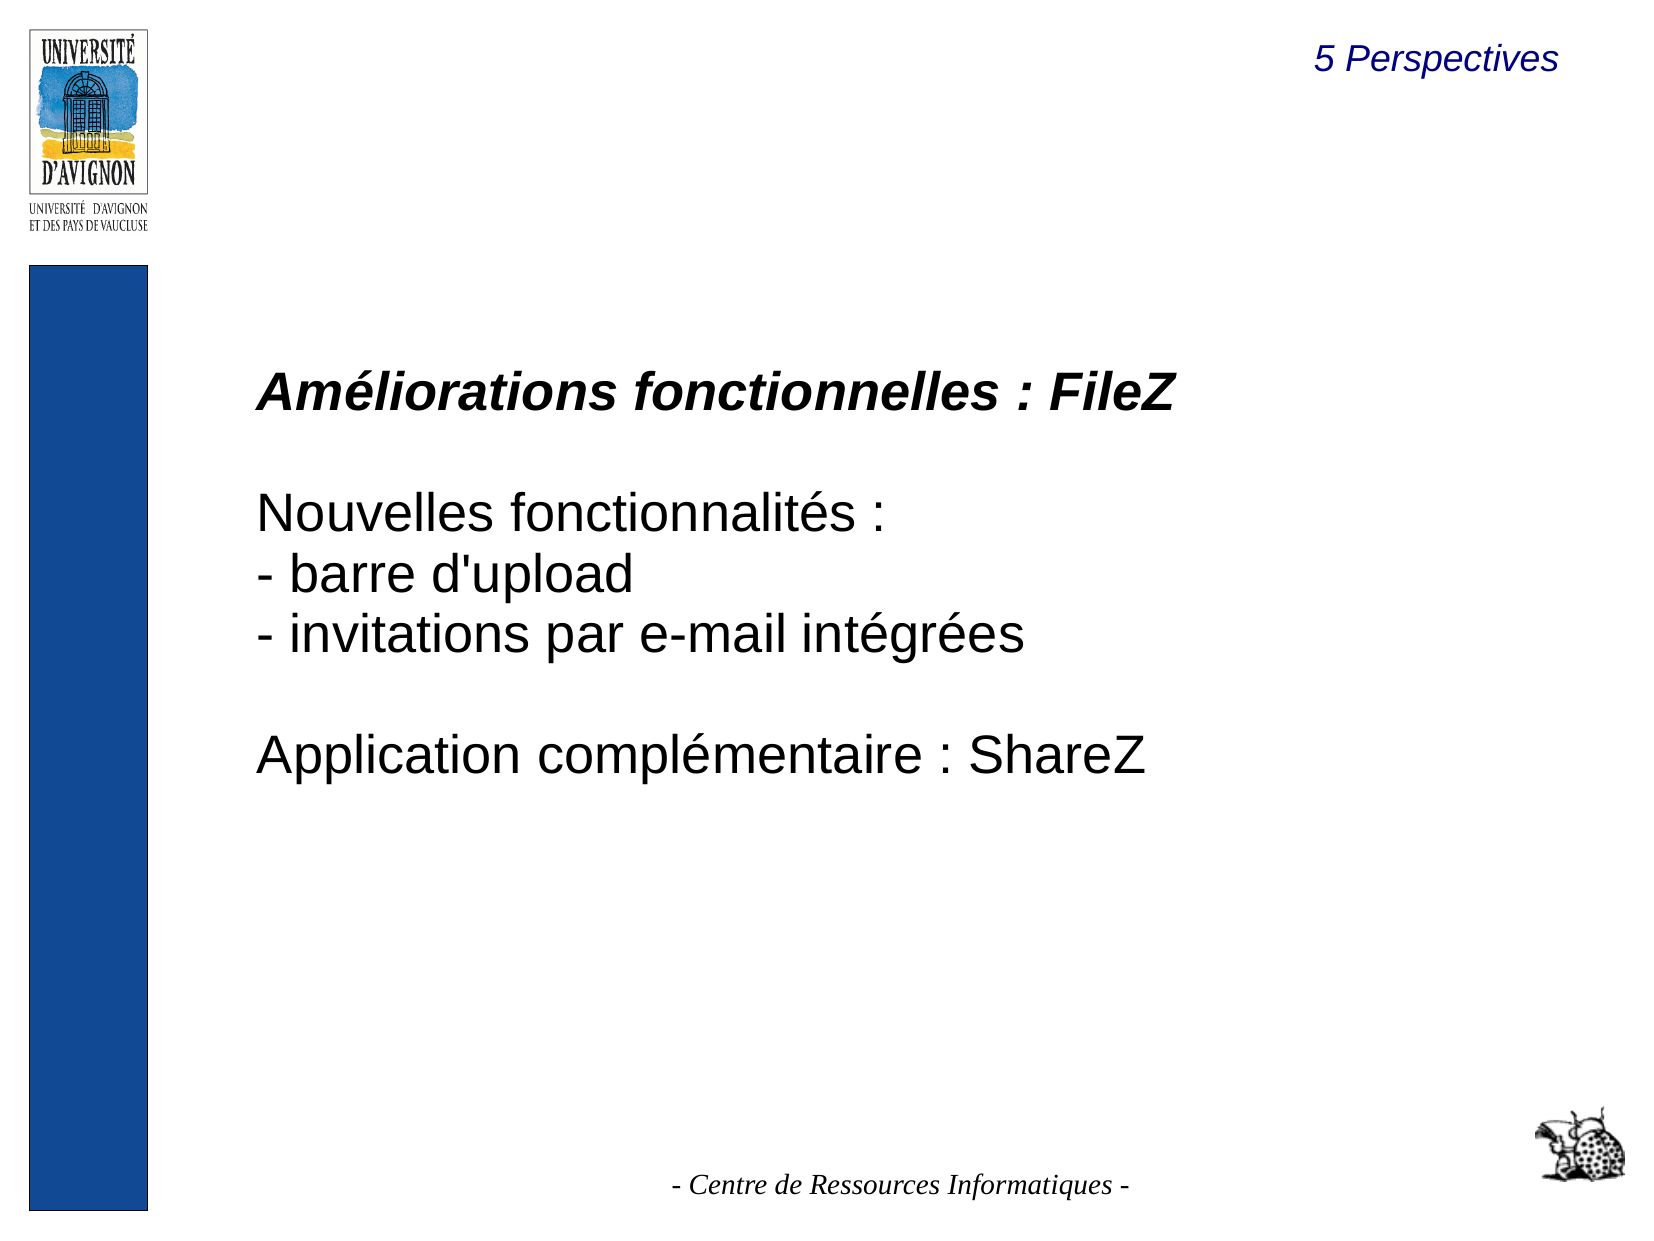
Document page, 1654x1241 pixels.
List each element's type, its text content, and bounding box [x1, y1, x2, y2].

picture [29, 29, 148, 236]
text_box [29, 265, 148, 1211]
text_box Améliorations fonctionnelles : FileZ Nouvelles fonctionnalités : - barre d'upload - invitations par e-mail intégrées Application complémentaire : ShareZ [242, 354, 1512, 914]
picture [1535, 1106, 1625, 1182]
text_box - Centre de Ressources Informatiques - [648, 1160, 1153, 1209]
text_box 5 Perspectives [1299, 29, 1654, 87]
